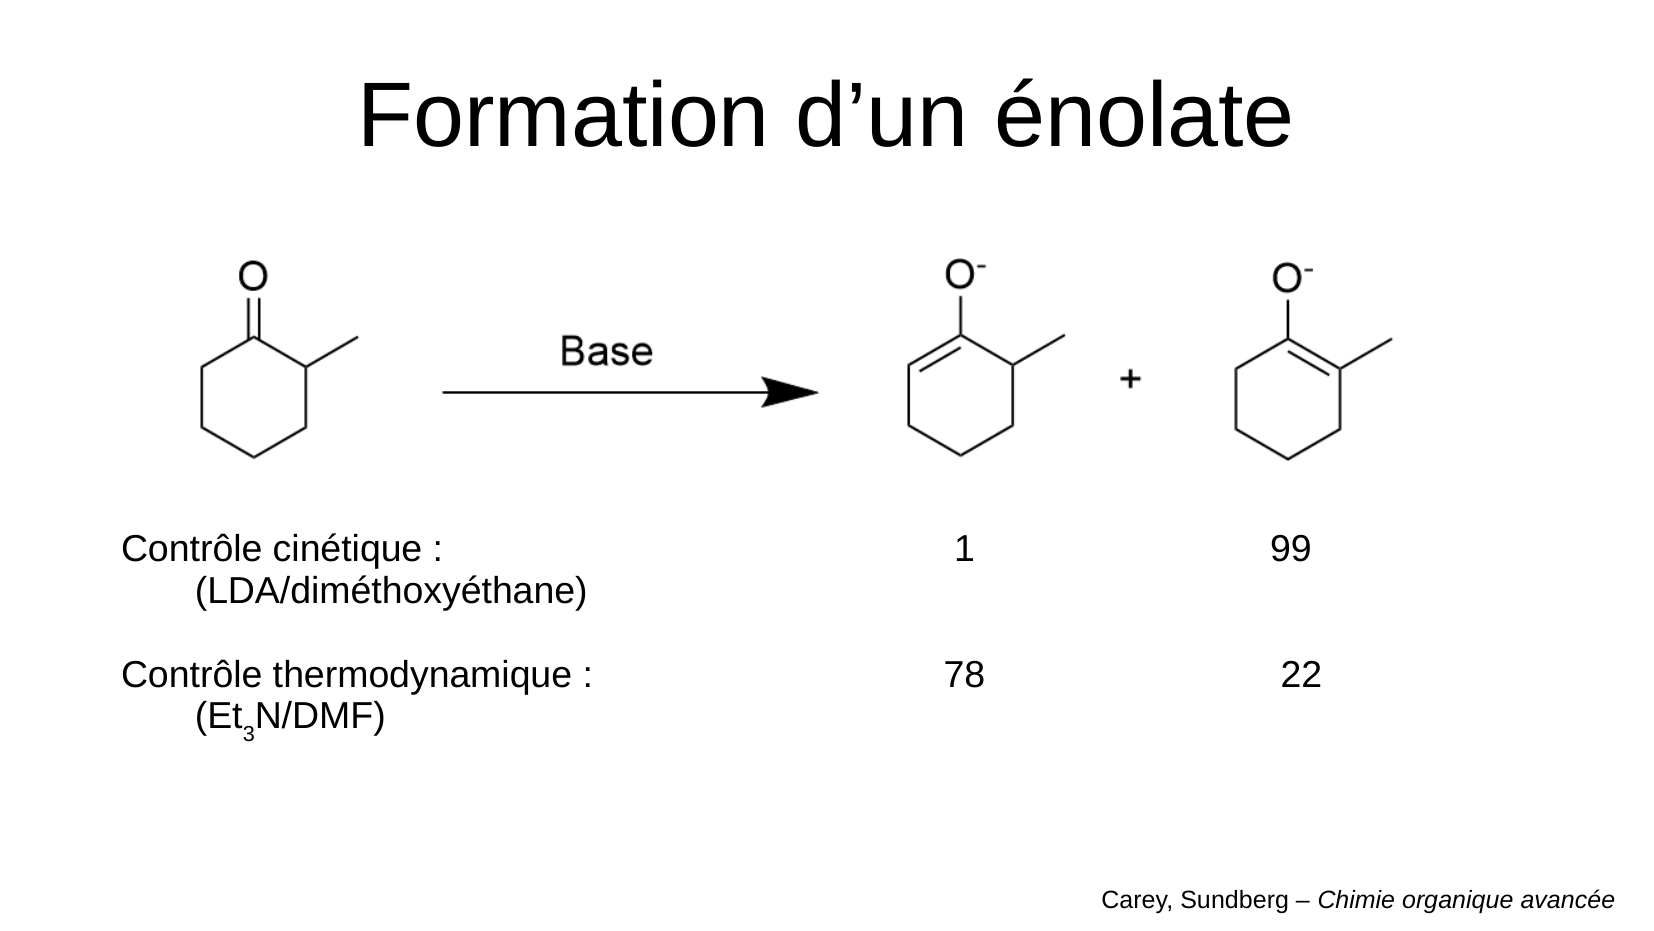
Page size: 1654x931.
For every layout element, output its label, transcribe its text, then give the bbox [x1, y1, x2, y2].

text_box Carey, Sundberg – Chimie organique avancée [1086, 878, 1654, 922]
title Formation d’un énolate [82, 37, 1571, 193]
picture [163, 203, 1477, 532]
text_box Contrôle cinétique : 1 99 (LDA/diméthoxyéthane) Contrôle thermodynamique : 78 22 (Et3N/DMF) [106, 519, 1430, 754]
